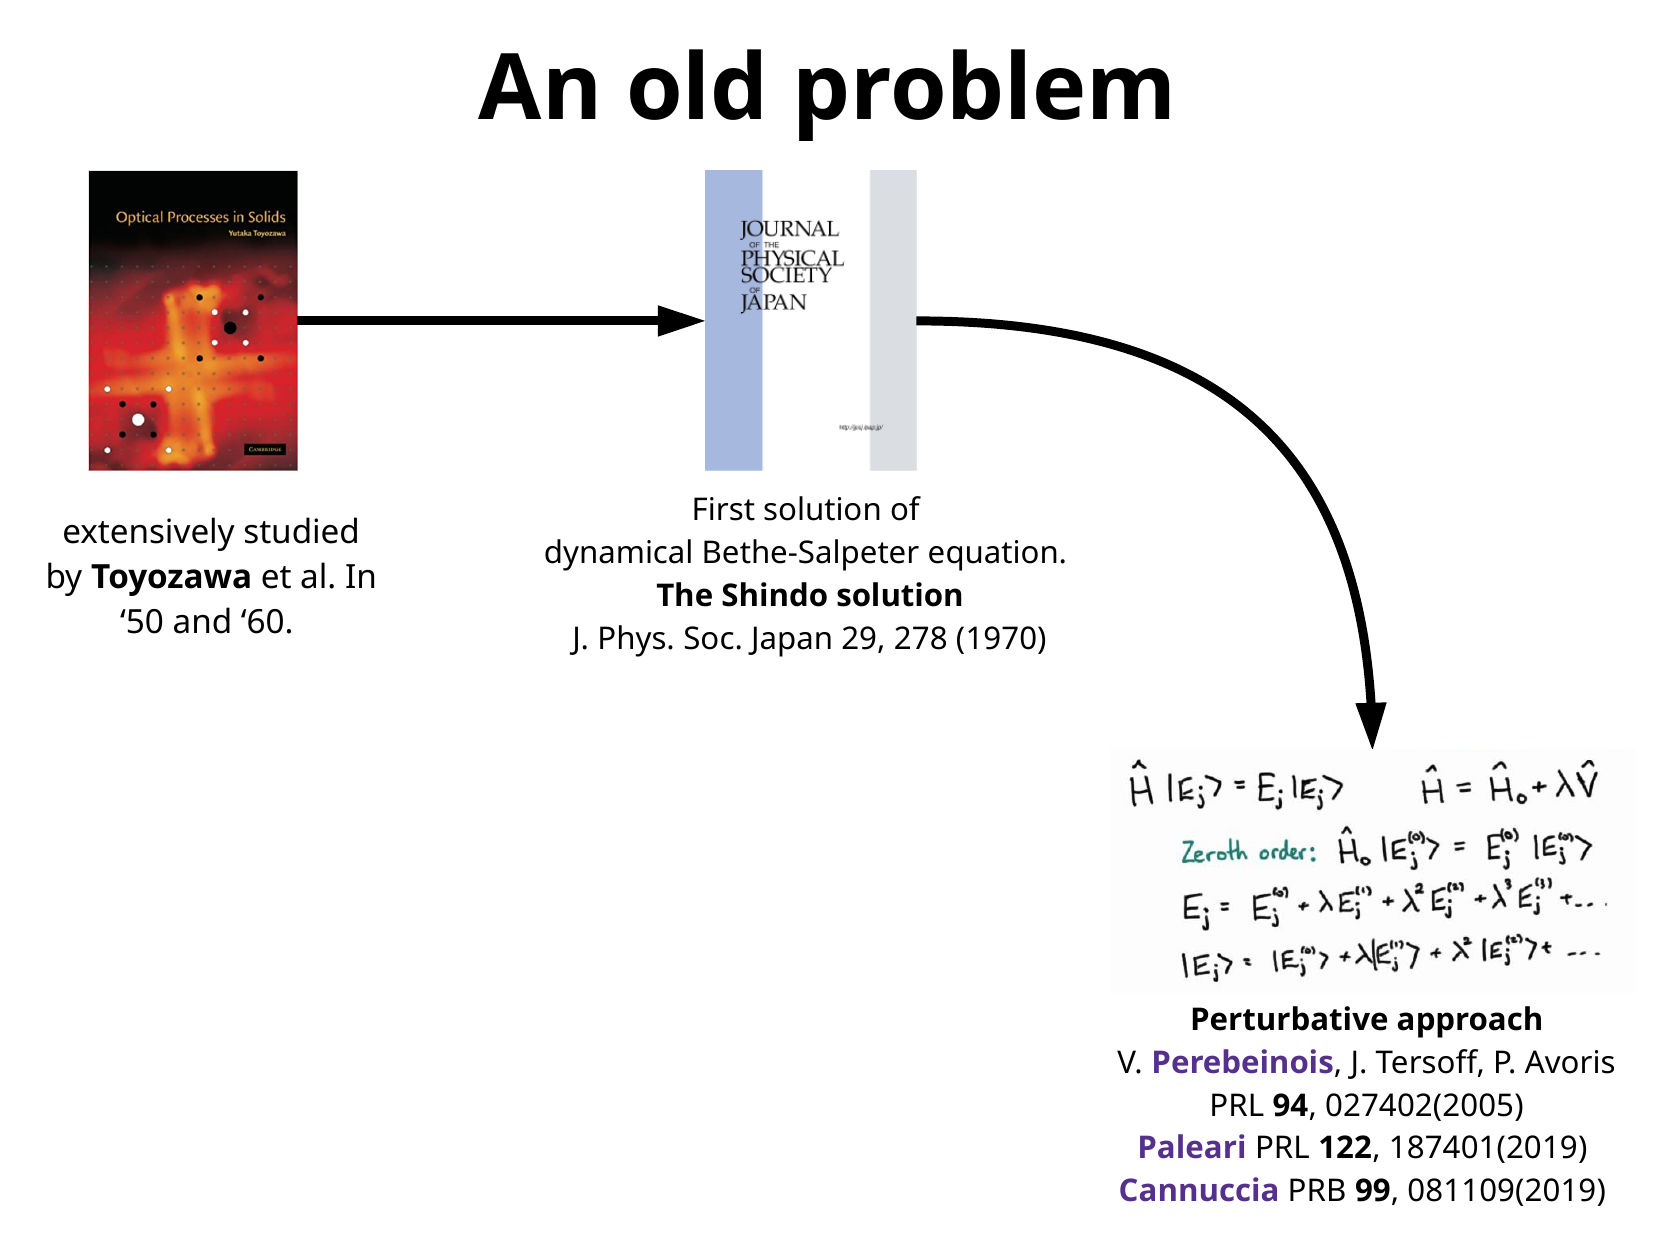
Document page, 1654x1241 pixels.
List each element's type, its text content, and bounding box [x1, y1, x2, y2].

picture [88, 170, 298, 471]
title An old problem [84, 2, 1573, 166]
picture [705, 170, 917, 471]
text_box First solution of dynamical Bethe-Salpeter equation. The Shindo solution J. Phys. Soc. Japan 29, 278 (1970) [480, 480, 1141, 631]
text_box Perturbative approach V. Perebeinois, J. Tersoff, P. Avoris PRL 94, 027402(2005) Paleari PRL 122, 187401(2019) Cannuccia PRB 99, 081109(2019) [1080, 989, 1654, 1161]
picture [1110, 749, 1636, 989]
text_box extensively studied by Toyozawa et al. In ‘50 and ‘60. [16, 500, 407, 616]
